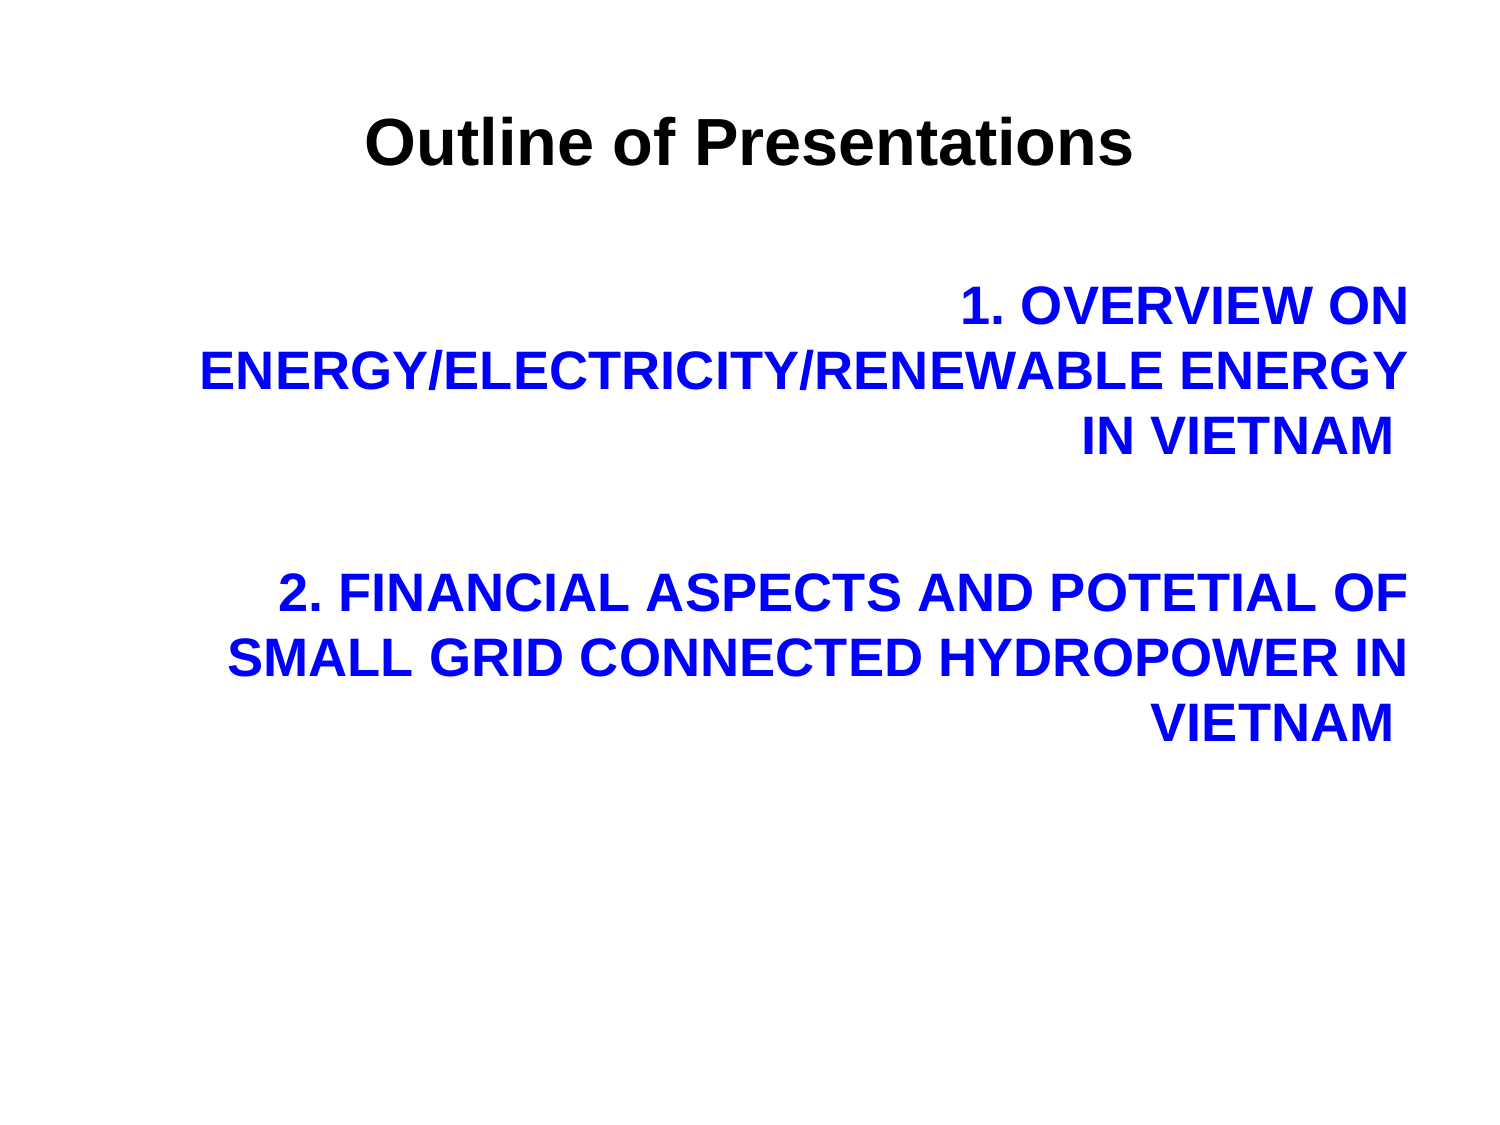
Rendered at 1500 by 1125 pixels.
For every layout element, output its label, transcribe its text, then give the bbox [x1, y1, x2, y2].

list 1. OVERVIEW ON ENERGY/ELECTRICITY/RENEWABLE ENERGY IN VIETNAM 2. FINANCIAL ASPECTS AND POTETIAL OF SMALL GRID CONNECTED HYDROPOWER IN VIETNAM [75, 262, 1426, 1005]
title Outline of Presentations [75, 45, 1426, 233]
